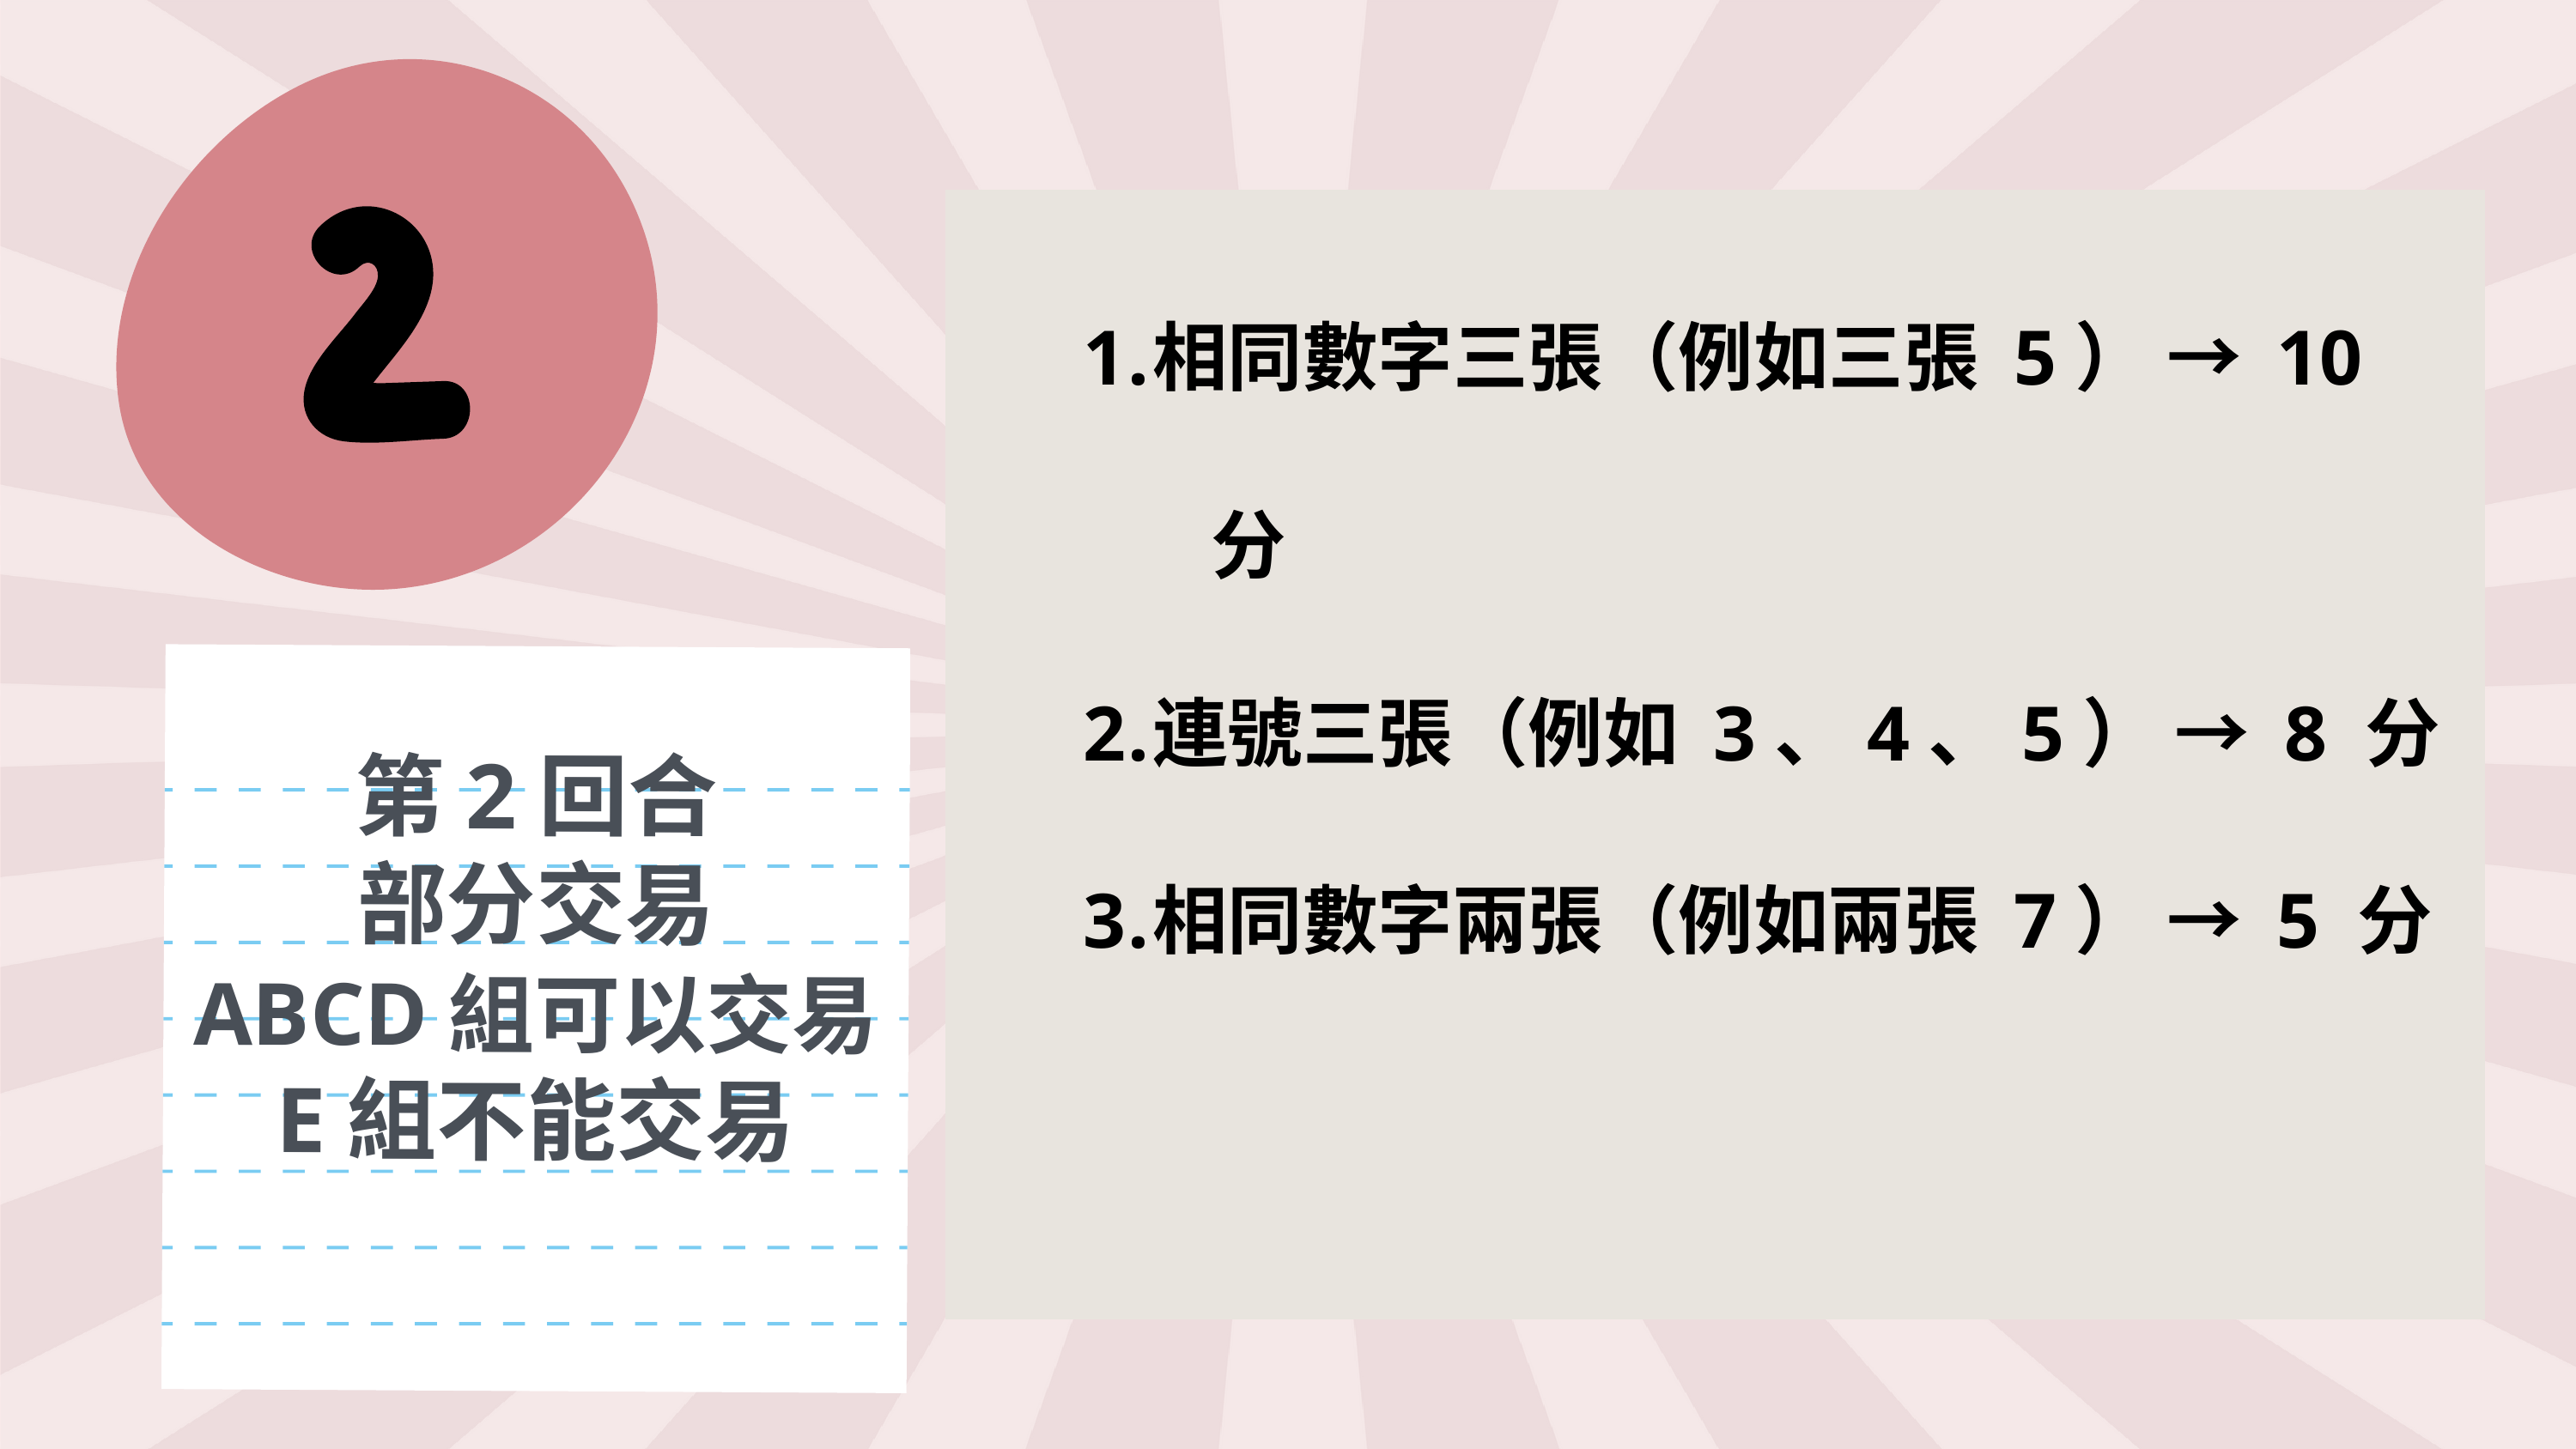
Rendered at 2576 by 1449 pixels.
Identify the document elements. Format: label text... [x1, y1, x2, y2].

text_box [0, 0, 2576, 1449]
text_box 相同數字三張（例如三張 5） → 10 分 連號三張（例如 3、4、5） → 8 分 相同數字兩張（例如兩張 7） → 5 分 [945, 0, 2486, 1320]
text_box 第2回合 部分交易 ABCD組可以交易 E組不能交易 [187, 737, 884, 1284]
